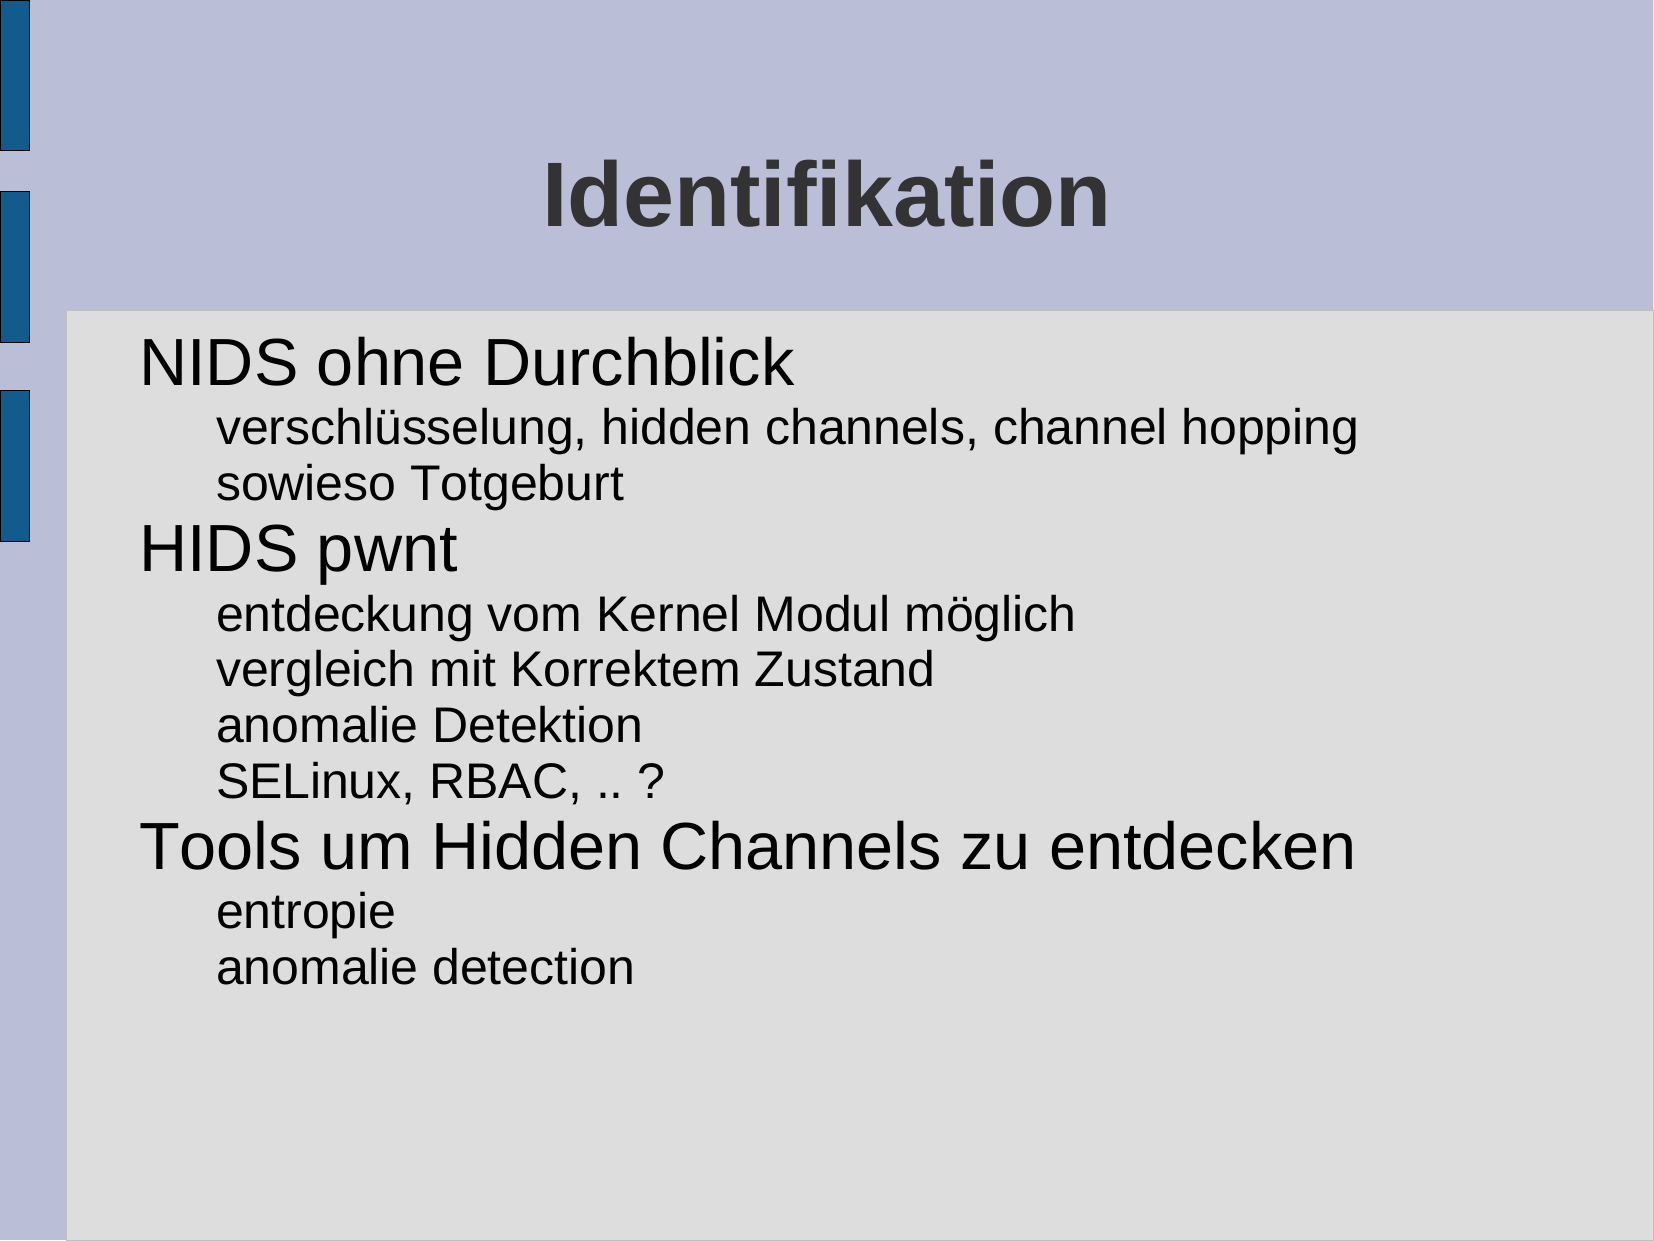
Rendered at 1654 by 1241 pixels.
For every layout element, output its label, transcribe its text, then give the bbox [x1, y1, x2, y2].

title Identifikation [121, 98, 1534, 291]
list NIDS ohne Durchblick verschlüsselung, hidden channels, channel hopping sowieso Totgeburt HIDS pwnt entdeckung vom Kernel Modul möglich vergleich mit Korrektem Zustand anomalie Detektion SELinux, RBAC, .. ? Tools um Hidden Channels zu entdecken entropie anomalie detection [121, 324, 1534, 1237]
